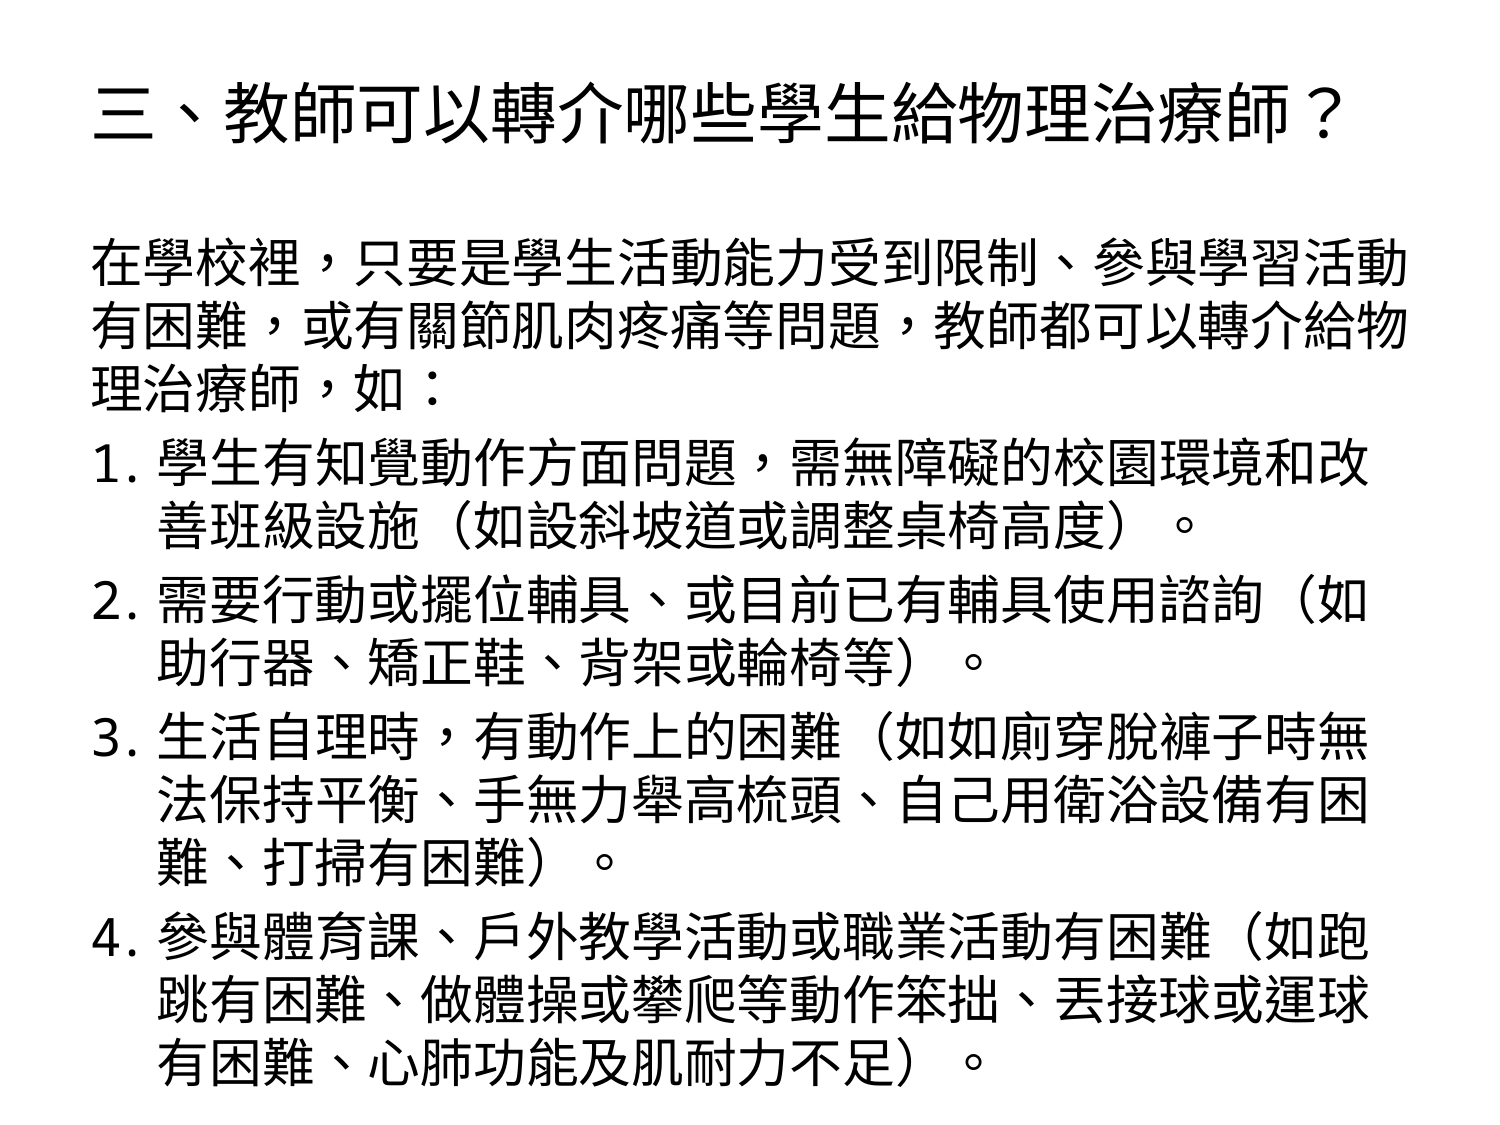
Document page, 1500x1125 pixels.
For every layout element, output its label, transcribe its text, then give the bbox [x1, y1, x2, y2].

list 在學校裡，只要是學生活動能力受到限制、參與學習活動有困難，或有關節肌肉疼痛等問題，教師都可以轉介給物理治療師，如： 學生有知覺動作方面問題，需無障礙的校園環境和改善班級設施（如設斜坡道或調整桌椅高度）。 需要行動或擺位輔具、或目前已有輔具使用諮詢（如助行器、矯正鞋、背架或輪椅等）。 生活自理時，有動作上的困難（如如廁穿脫褲子時無法保持平衡、手無力舉高梳頭、自己用衛浴設備有困難、打掃有困難）。 參與體育課、戶外教學活動或職業活動有困難（如跑跳有困難、做體操或攀爬等動作笨拙、丟接球或運球有困難、心肺功能及肌耐力不足）。 [75, 222, 1425, 1105]
title 三、教師可以轉介哪些學生給物理治療師？ [75, 18, 1464, 206]
